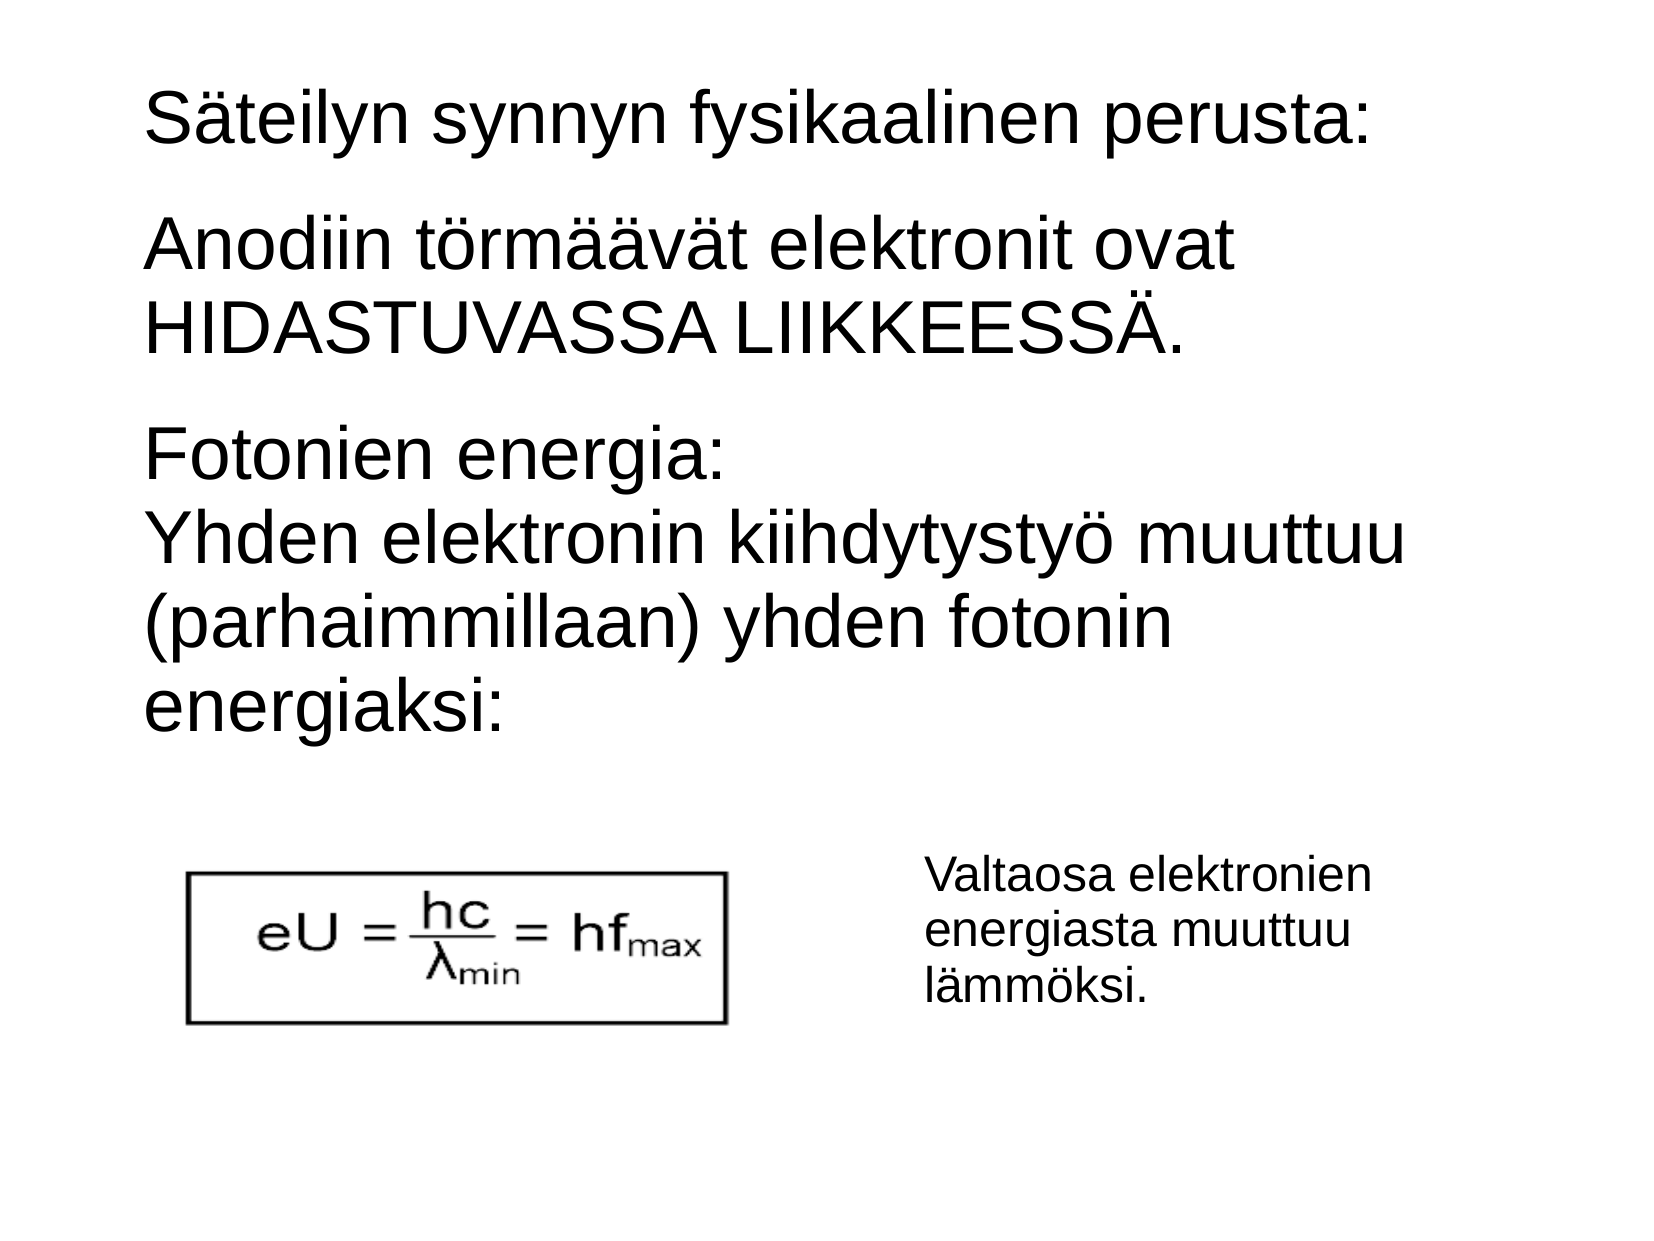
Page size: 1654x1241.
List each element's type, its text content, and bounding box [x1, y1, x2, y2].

text_box Valtaosa elektronien energiasta muuttuu lämmöksi. [909, 838, 1465, 1021]
picture [118, 820, 780, 1063]
text_box Säteilyn synnyn fysikaalinen perusta: Anodiin törmäävät elektronit ovat HIDASTUVASSA LIIKKEESSÄ. Fotonien energia: Yhden elektronin kiihdytystyö muuttuu (parhaimmillaan) yhden fotonin energiaksi: [129, 67, 1536, 755]
